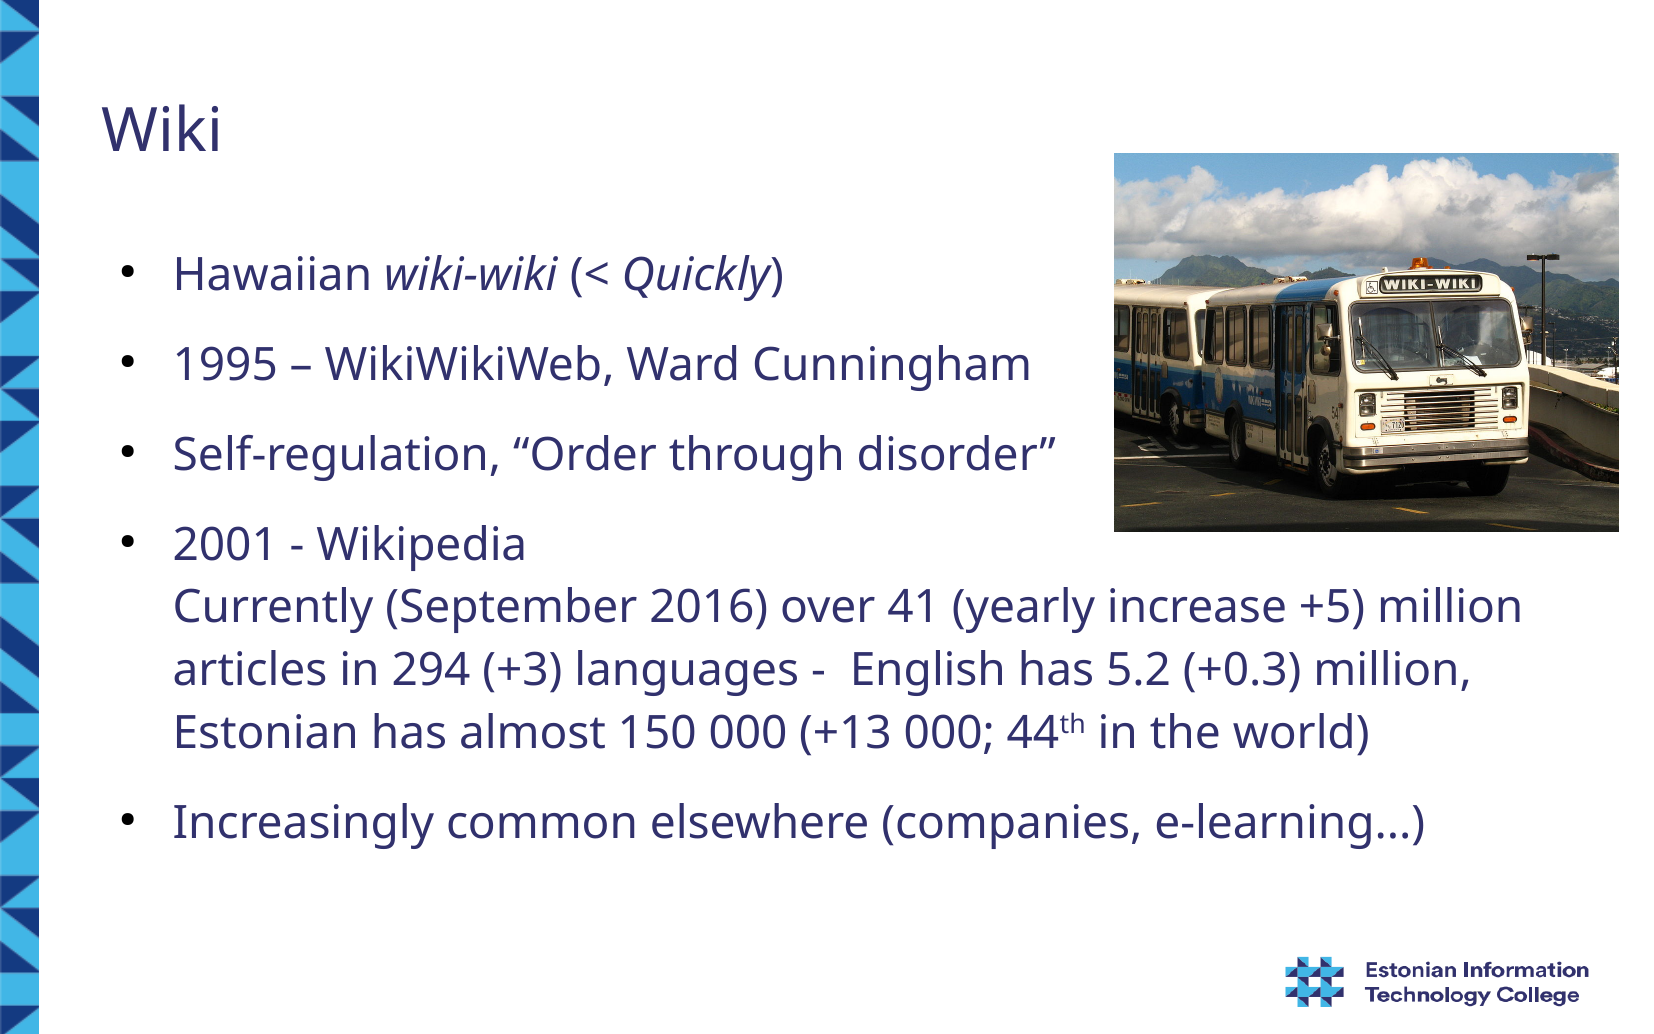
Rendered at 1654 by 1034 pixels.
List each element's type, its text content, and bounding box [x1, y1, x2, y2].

picture [1114, 153, 1619, 532]
list Hawaiian wiki-wiki (< Quickly) 1995 – WikiWikiWeb, Ward Cunningham Self-regulation, “Order through disorder” 2001 - Wikipedia Currently (September 2016) over 41 (yearly increase +5) million articles in 294 (+3) languages - English has 5.2 (+0.3) million, Estonian has almost 150 000 (+13 000; 44th in the world) Increasingly common elsewhere (companies, e-learning...) [101, 241, 1591, 924]
title Wiki [101, 41, 1224, 214]
